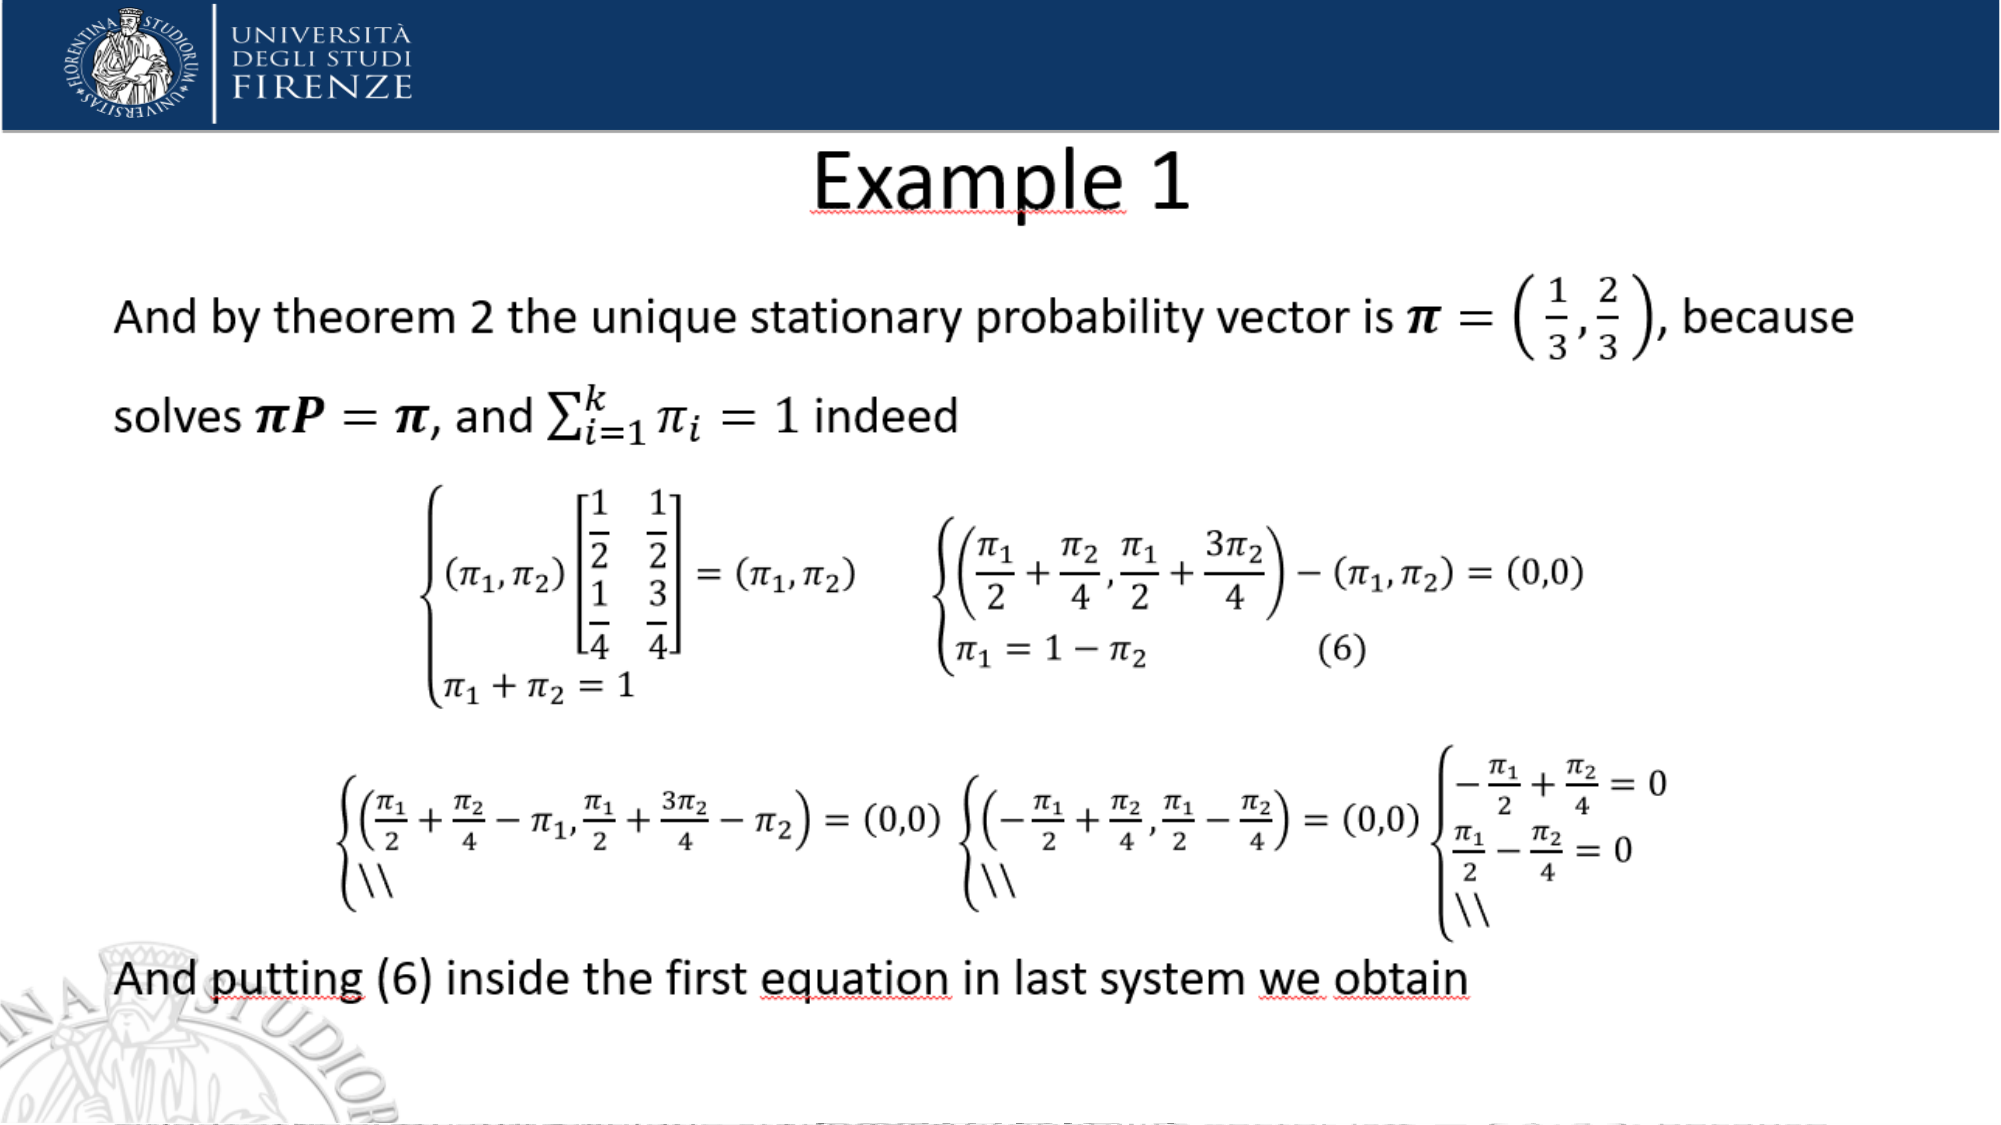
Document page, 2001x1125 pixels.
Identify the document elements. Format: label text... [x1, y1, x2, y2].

picture [0, 136, 2000, 1125]
title Example 1 [99, 87, 1900, 136]
